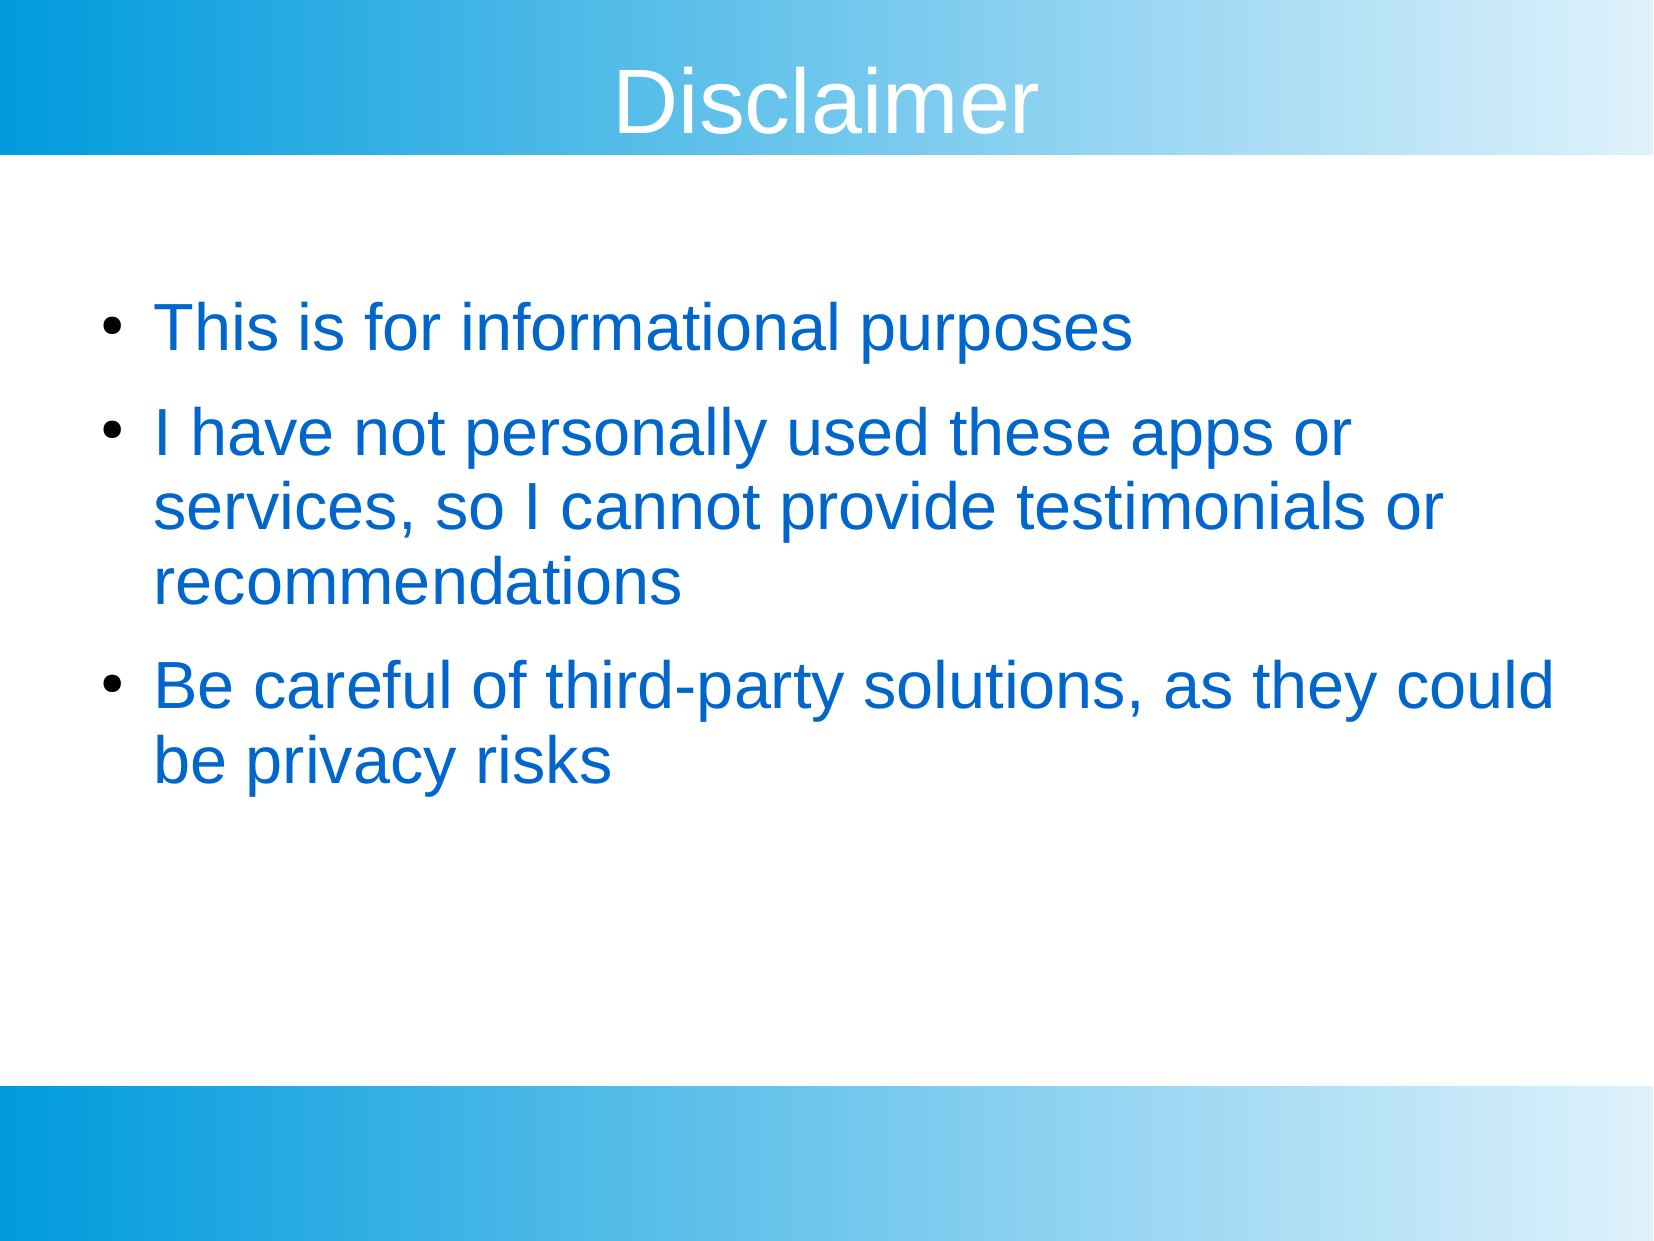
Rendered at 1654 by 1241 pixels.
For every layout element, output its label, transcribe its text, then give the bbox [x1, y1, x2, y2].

list This is for informational purposes I have not personally used these apps or services, so I cannot provide testimonials or recommendations Be careful of third-party solutions, as they could be privacy risks [82, 290, 1571, 1010]
title Disclaimer [82, 49, 1571, 155]
